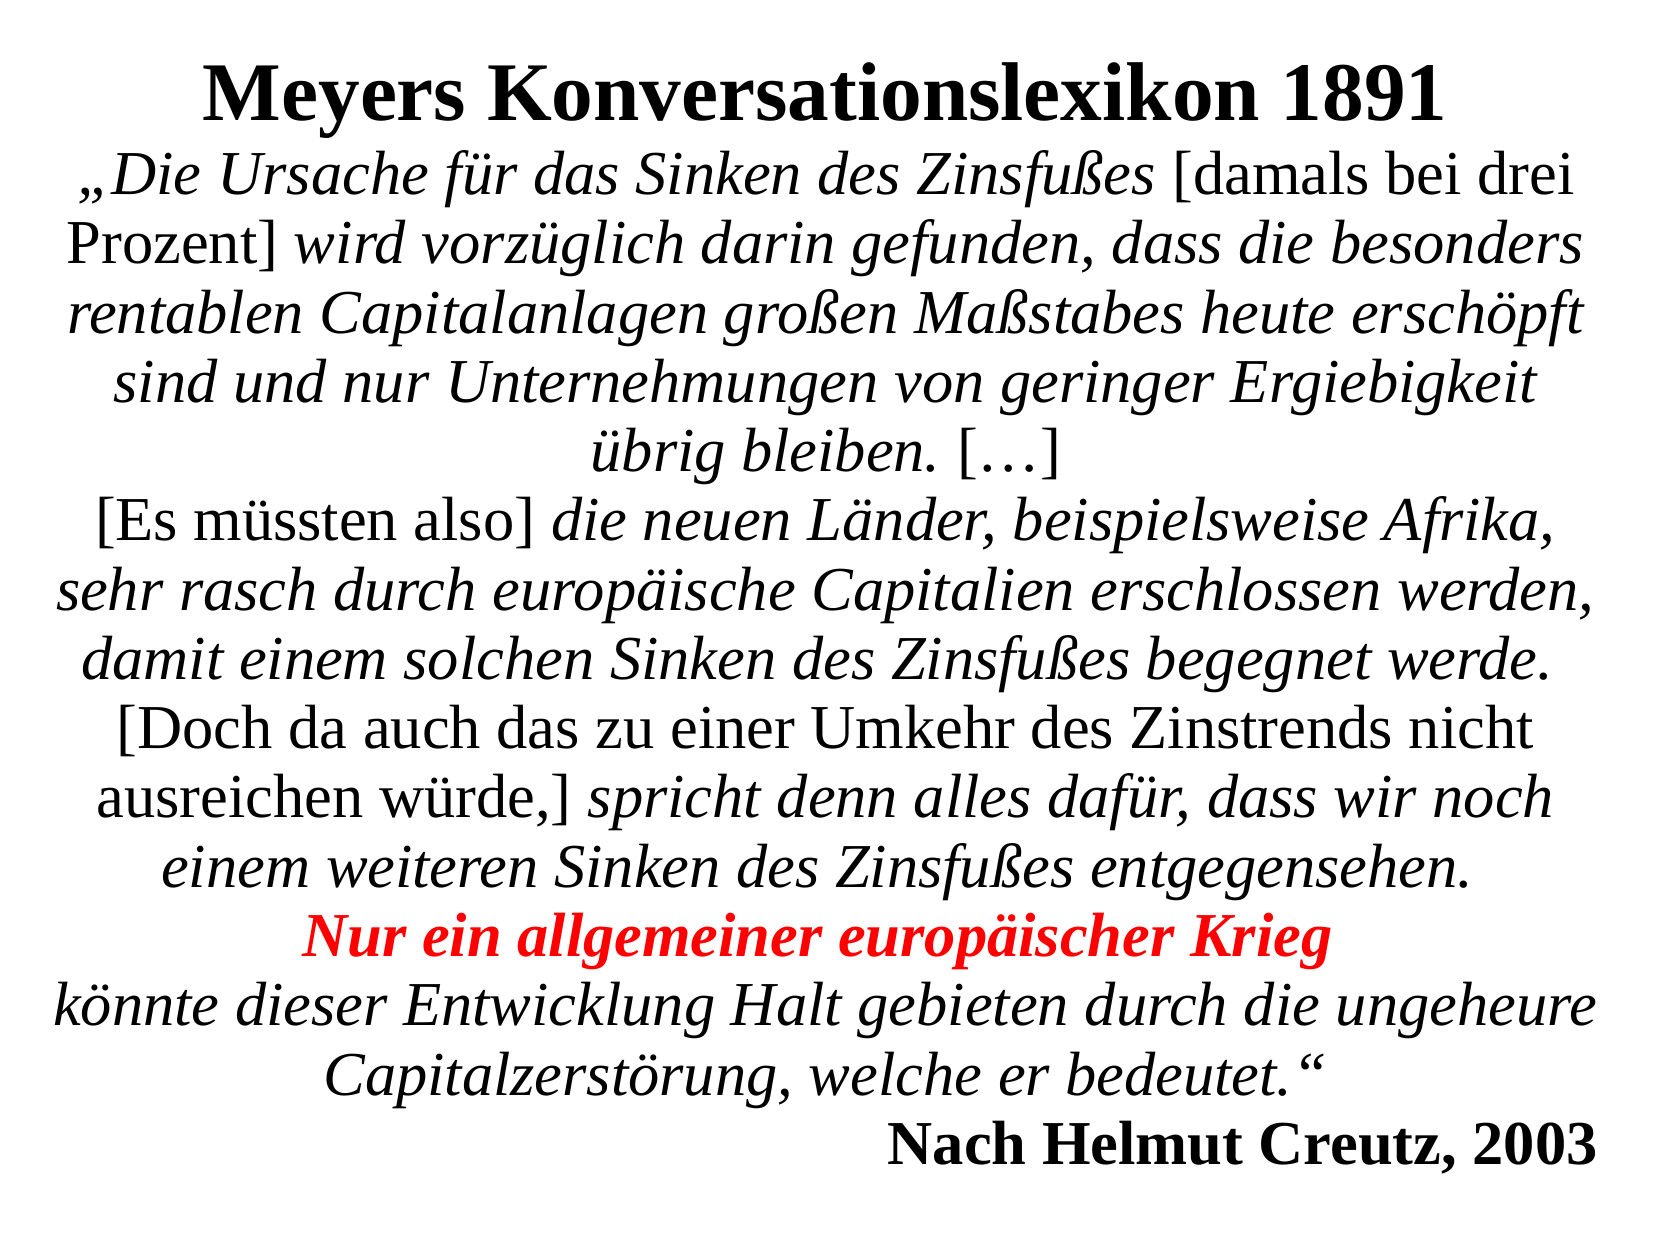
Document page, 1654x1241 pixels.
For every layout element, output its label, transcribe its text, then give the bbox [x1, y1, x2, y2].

text_box Meyers Konversationslexikon 1891 „Die Ursache für das Sinken des Zinsfußes [damals bei drei Prozent] wird vorzüglich darin gefunden, dass die besonders rentablen Capitalanlagen großen Maßstabes heute erschöpft sind und nur Unternehmungen von geringer Ergiebigkeit übrig bleiben. […] [Es müssten also] die neuen Länder, beispielsweise Afrika, sehr rasch durch euro­päische Capitalien erschlossen werden, damit einem solchen Sinken des Zinsfußes begegnet werde. [Doch da auch das zu einer Umkehr des Zinstrends nicht ausreichen würde,] spricht denn alles dafür, dass wir noch einem weiteren Sinken des Zinsfußes entgegensehen. Nur ein allgemeiner europäischer Krieg könnte dieser Entwicklung Halt gebieten durch die ungeheure Capitalzerstörung, welche er bedeutet.“ Nach Helmut Creutz, 2003 [38, 39, 1628, 1190]
